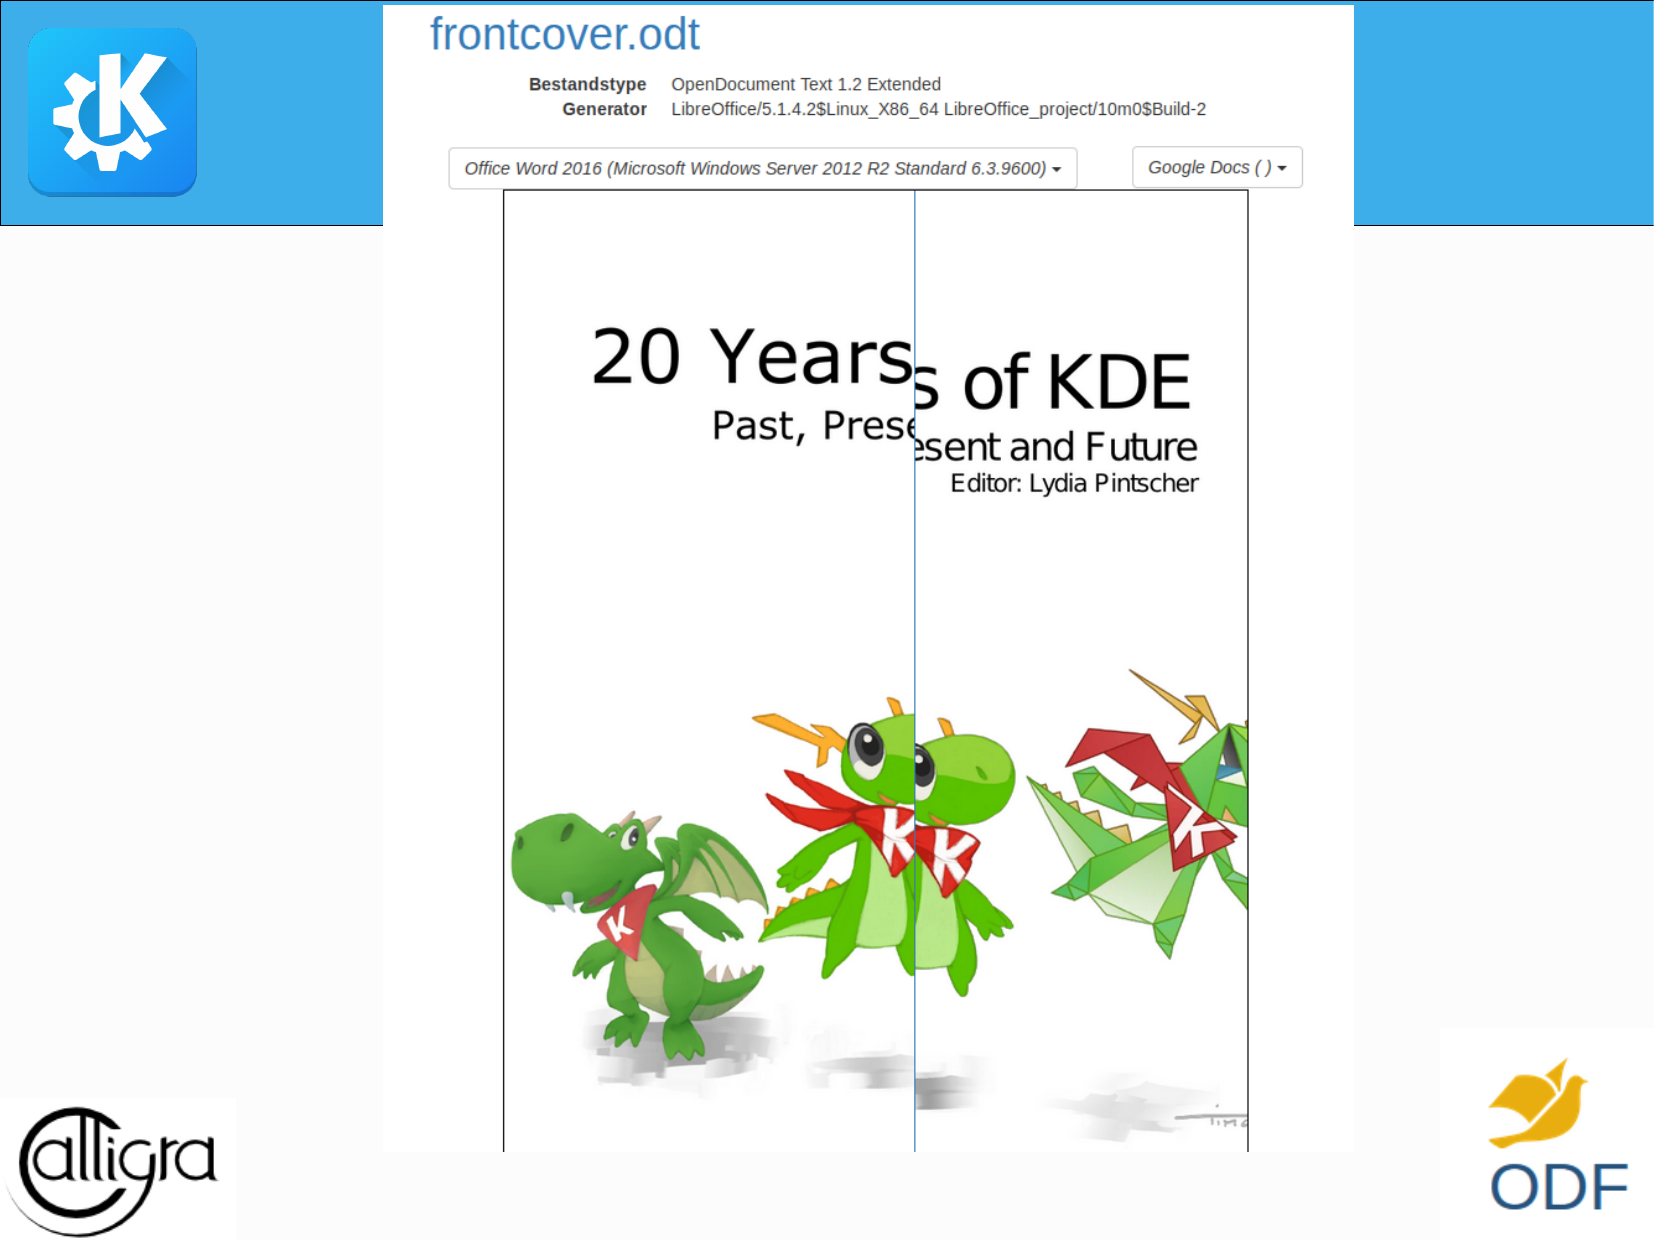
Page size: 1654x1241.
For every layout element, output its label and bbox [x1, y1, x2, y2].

picture [0, 1098, 237, 1241]
picture [383, 5, 1354, 1152]
picture [11, 11, 213, 213]
picture [1440, 1028, 1654, 1241]
